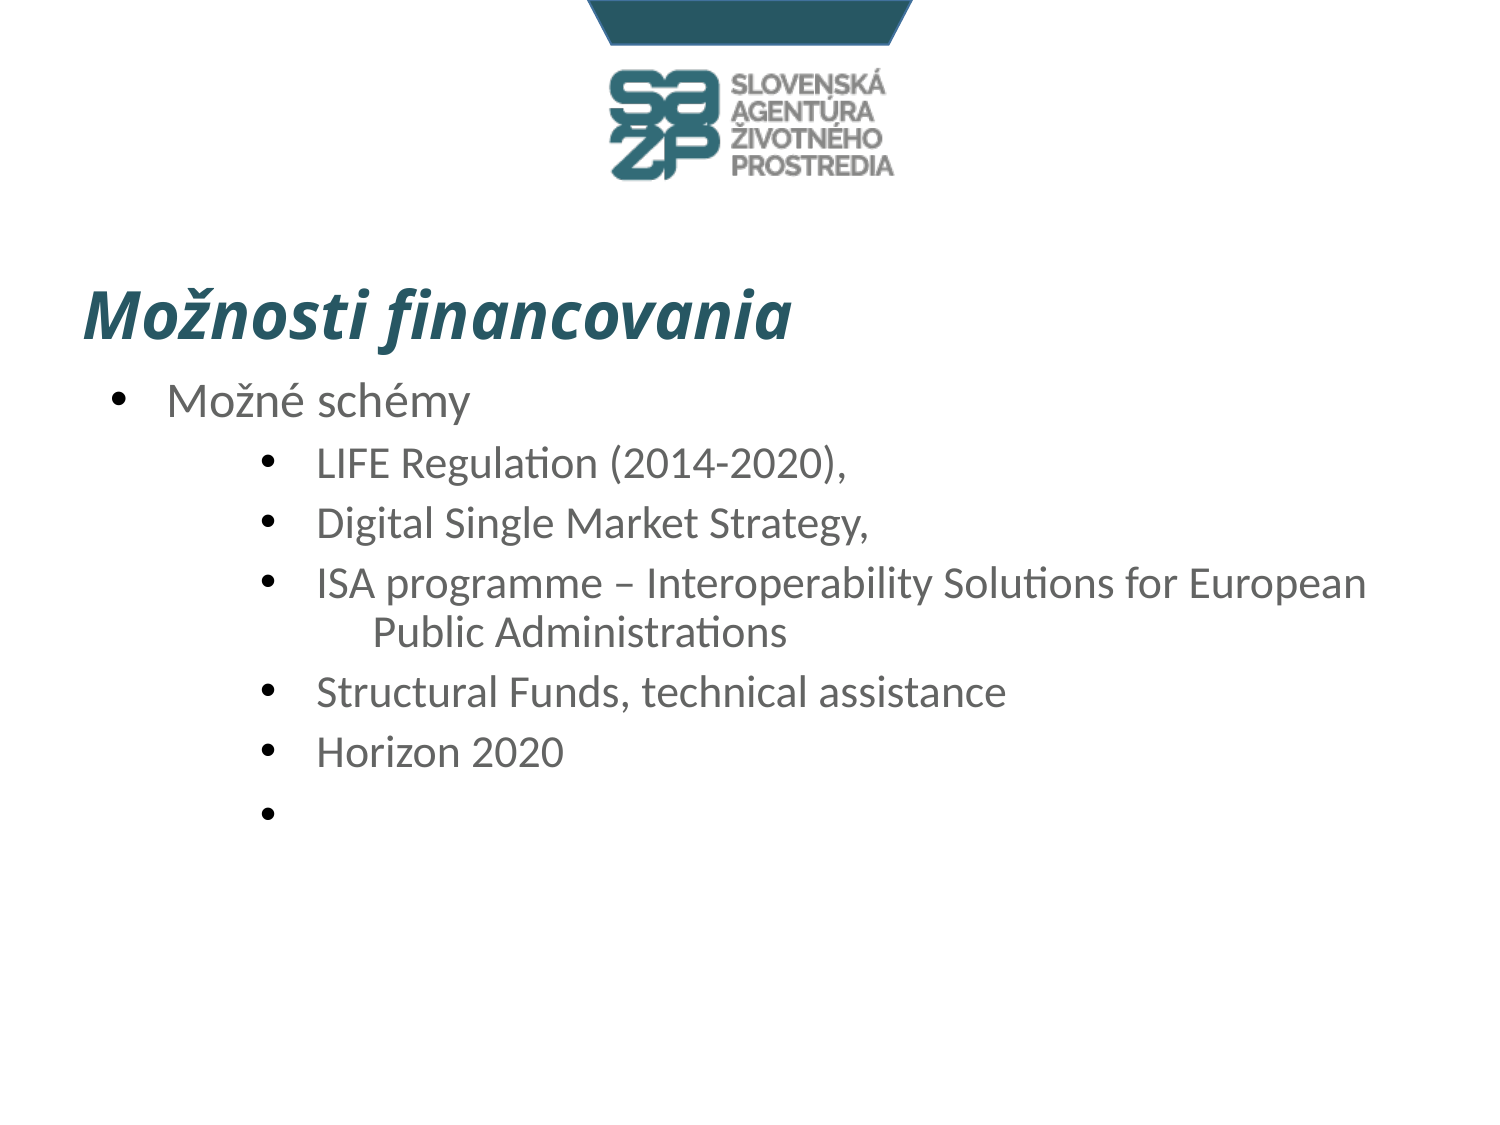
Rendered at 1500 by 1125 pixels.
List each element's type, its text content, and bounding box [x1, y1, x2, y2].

text_box [588, 0, 912, 44]
list Možné schémy LIFE Regulation (2014-2020), Digital Single Market Strategy, ISA programme – Interoperability Solutions for European Public Administrations Structural Funds, technical assistance Horizon 2020 [95, 367, 1422, 1037]
picture [588, 44, 922, 200]
title Možnosti financovania [67, 275, 1500, 358]
